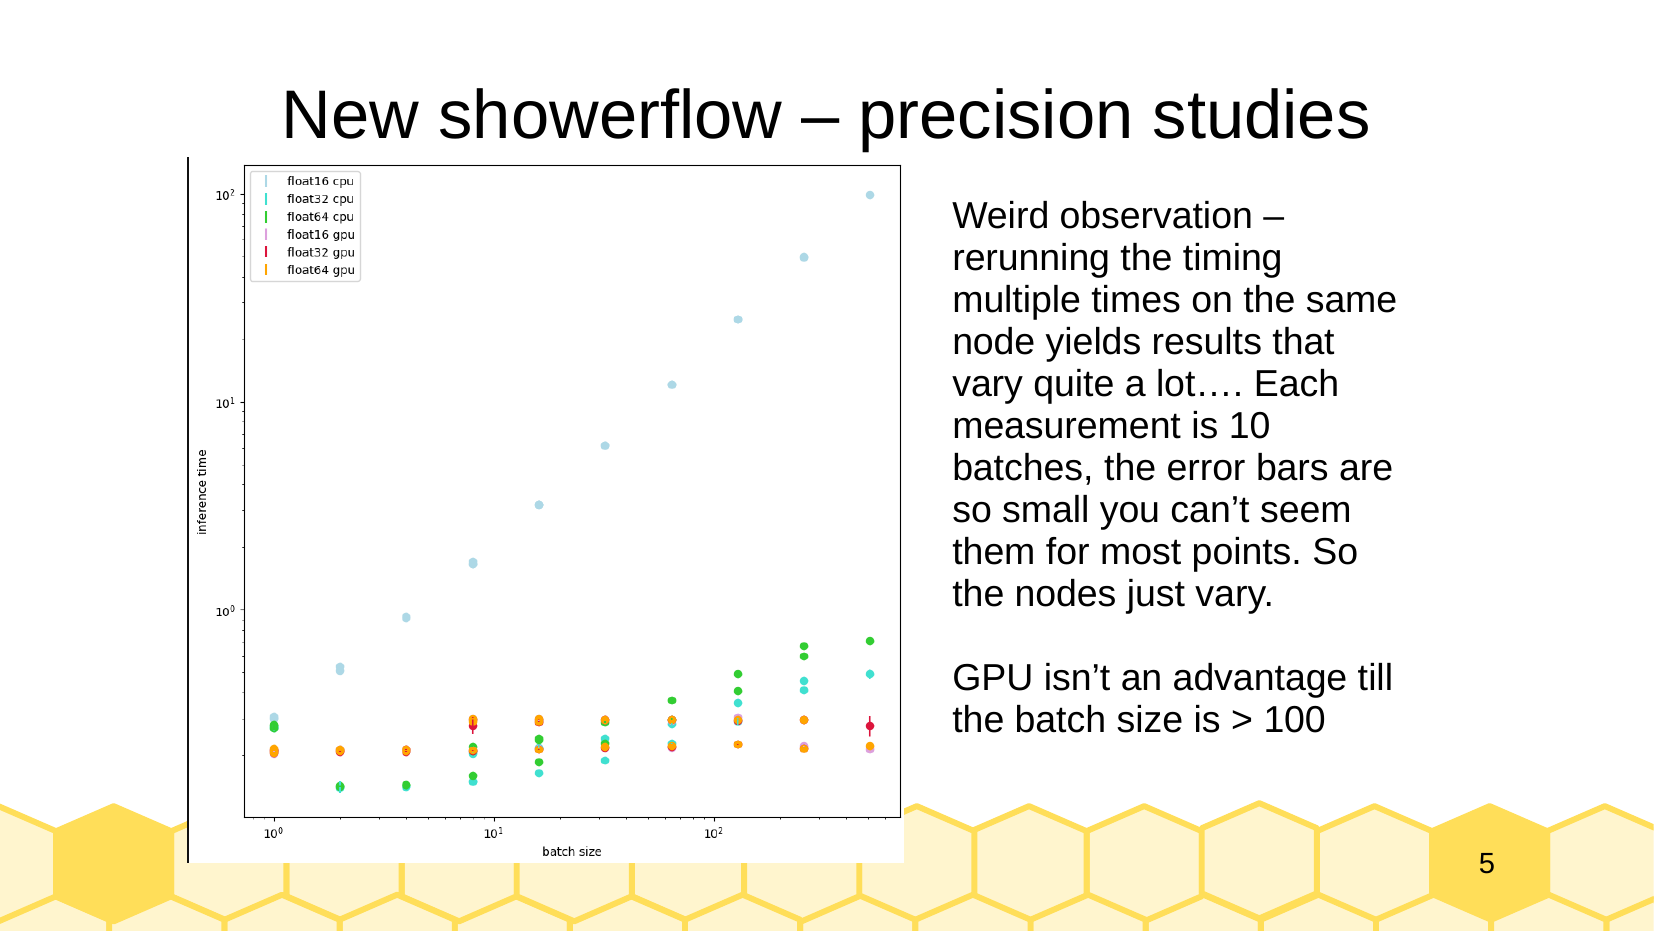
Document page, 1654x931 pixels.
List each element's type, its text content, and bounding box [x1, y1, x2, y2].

text_box Weird observation – rerunning the timing multiple times on the same node yields results that vary quite a lot…. Each measurement is 10 batches, the error bars are so small you can’t seem them for most points. So the nodes just vary. GPU isn’t an advantage till the batch size is > 100 [937, 187, 1426, 749]
picture [187, 157, 904, 863]
title New showerflow – precision studies [82, 37, 1571, 193]
